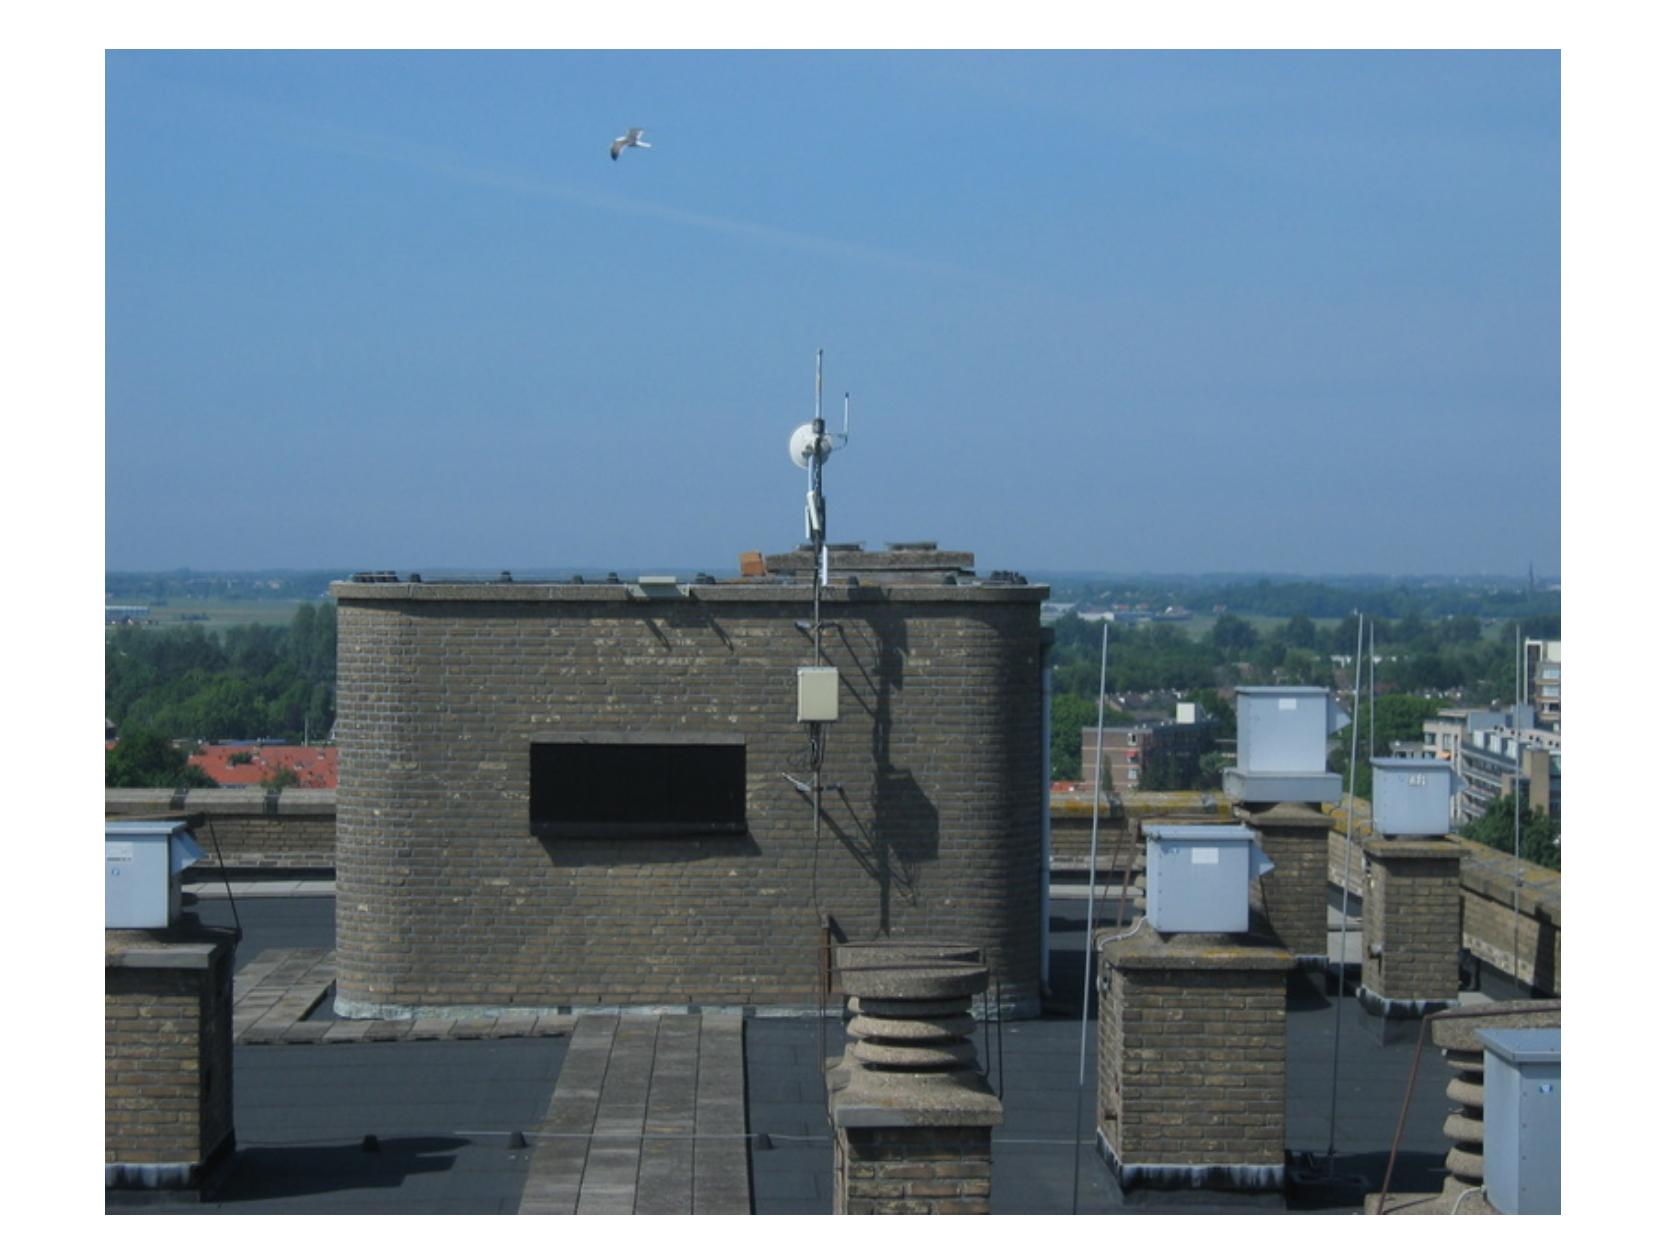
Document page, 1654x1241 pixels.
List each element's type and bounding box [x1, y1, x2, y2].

picture [105, 49, 1561, 1216]
